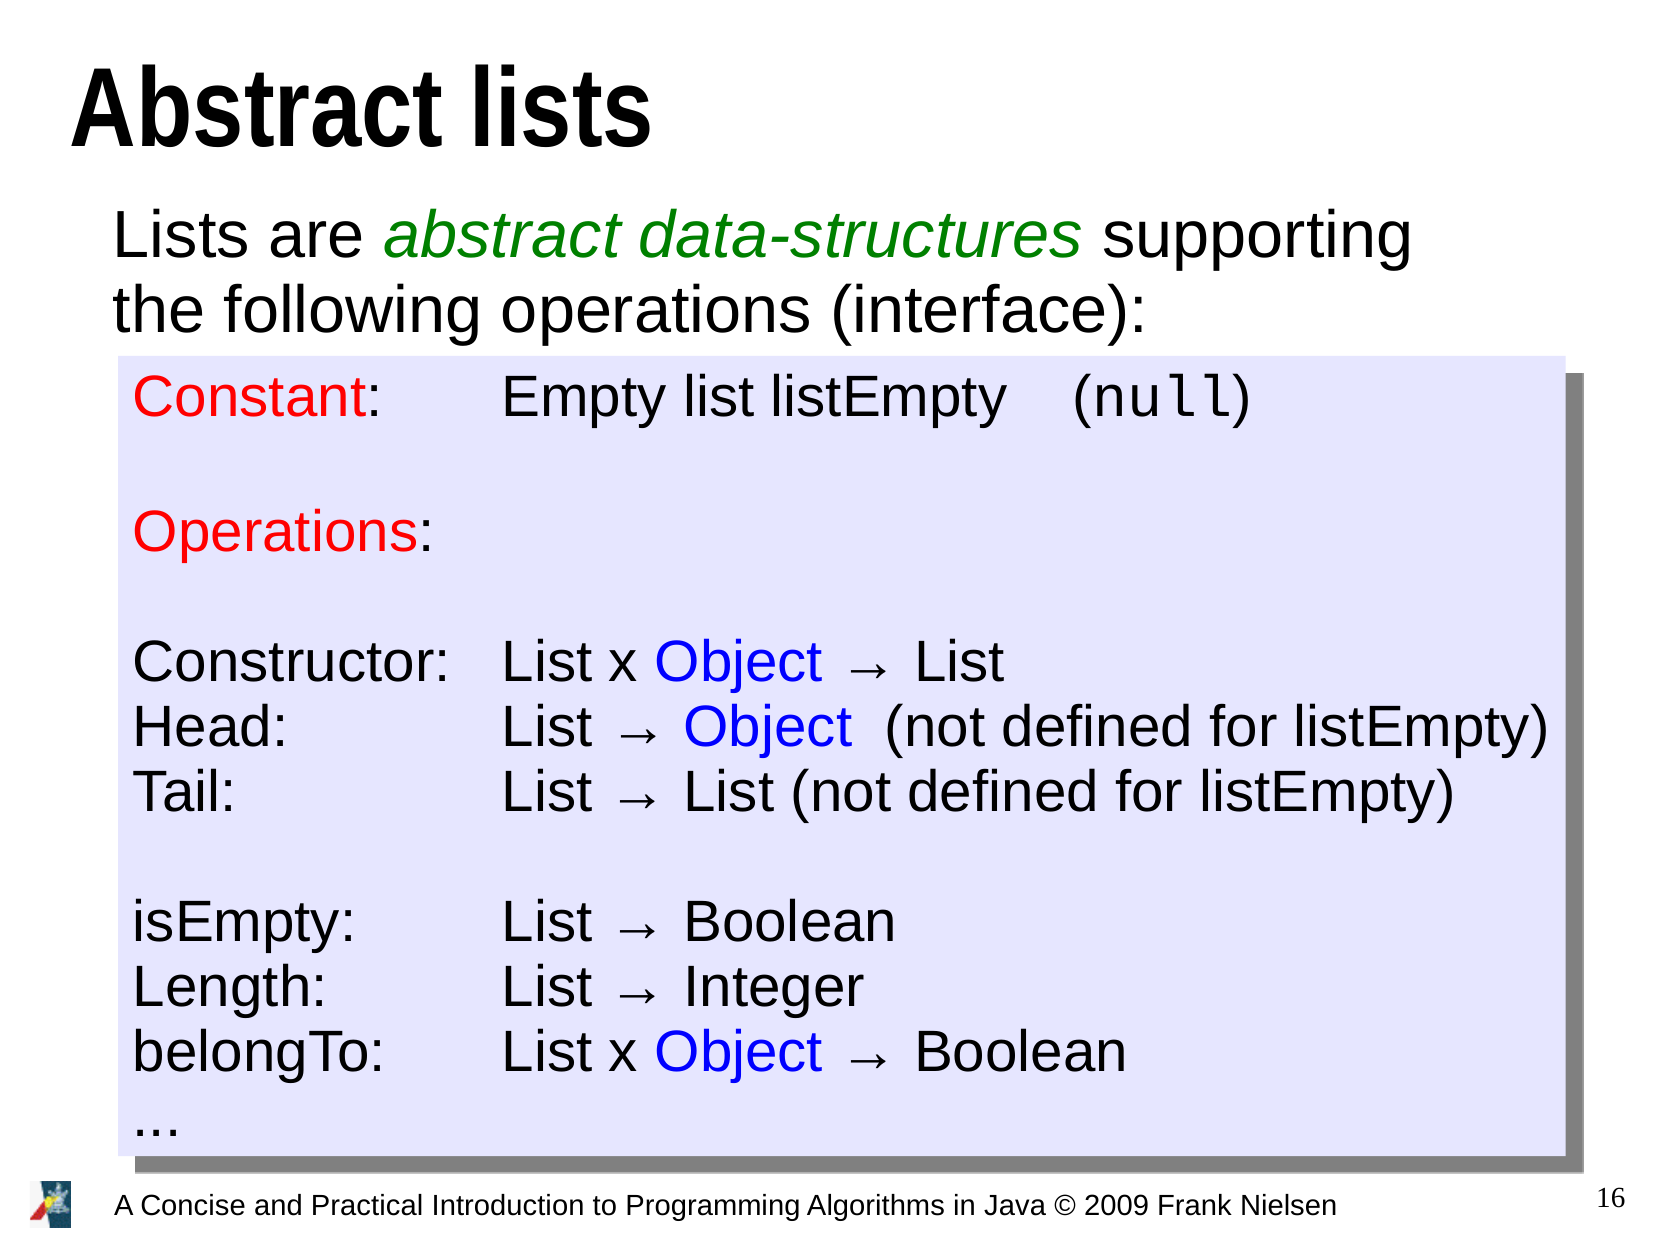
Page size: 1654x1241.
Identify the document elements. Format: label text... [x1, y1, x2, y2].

picture [29, 1181, 71, 1228]
text_box Constant: Empty list listEmpty (null) Operations: Constructor: List x Object → List Head: List → Object (not defined for listEmpty) Tail: List → List (not defined for listEmpty) isEmpty: List → Boolean Length: List → Integer belongTo: List x Object → Boolean ... [118, 355, 1566, 1152]
text_box Lists are abstract data-structures supporting the following operations (interface): [98, 189, 1447, 355]
text_box Abstract lists [29, 33, 666, 178]
